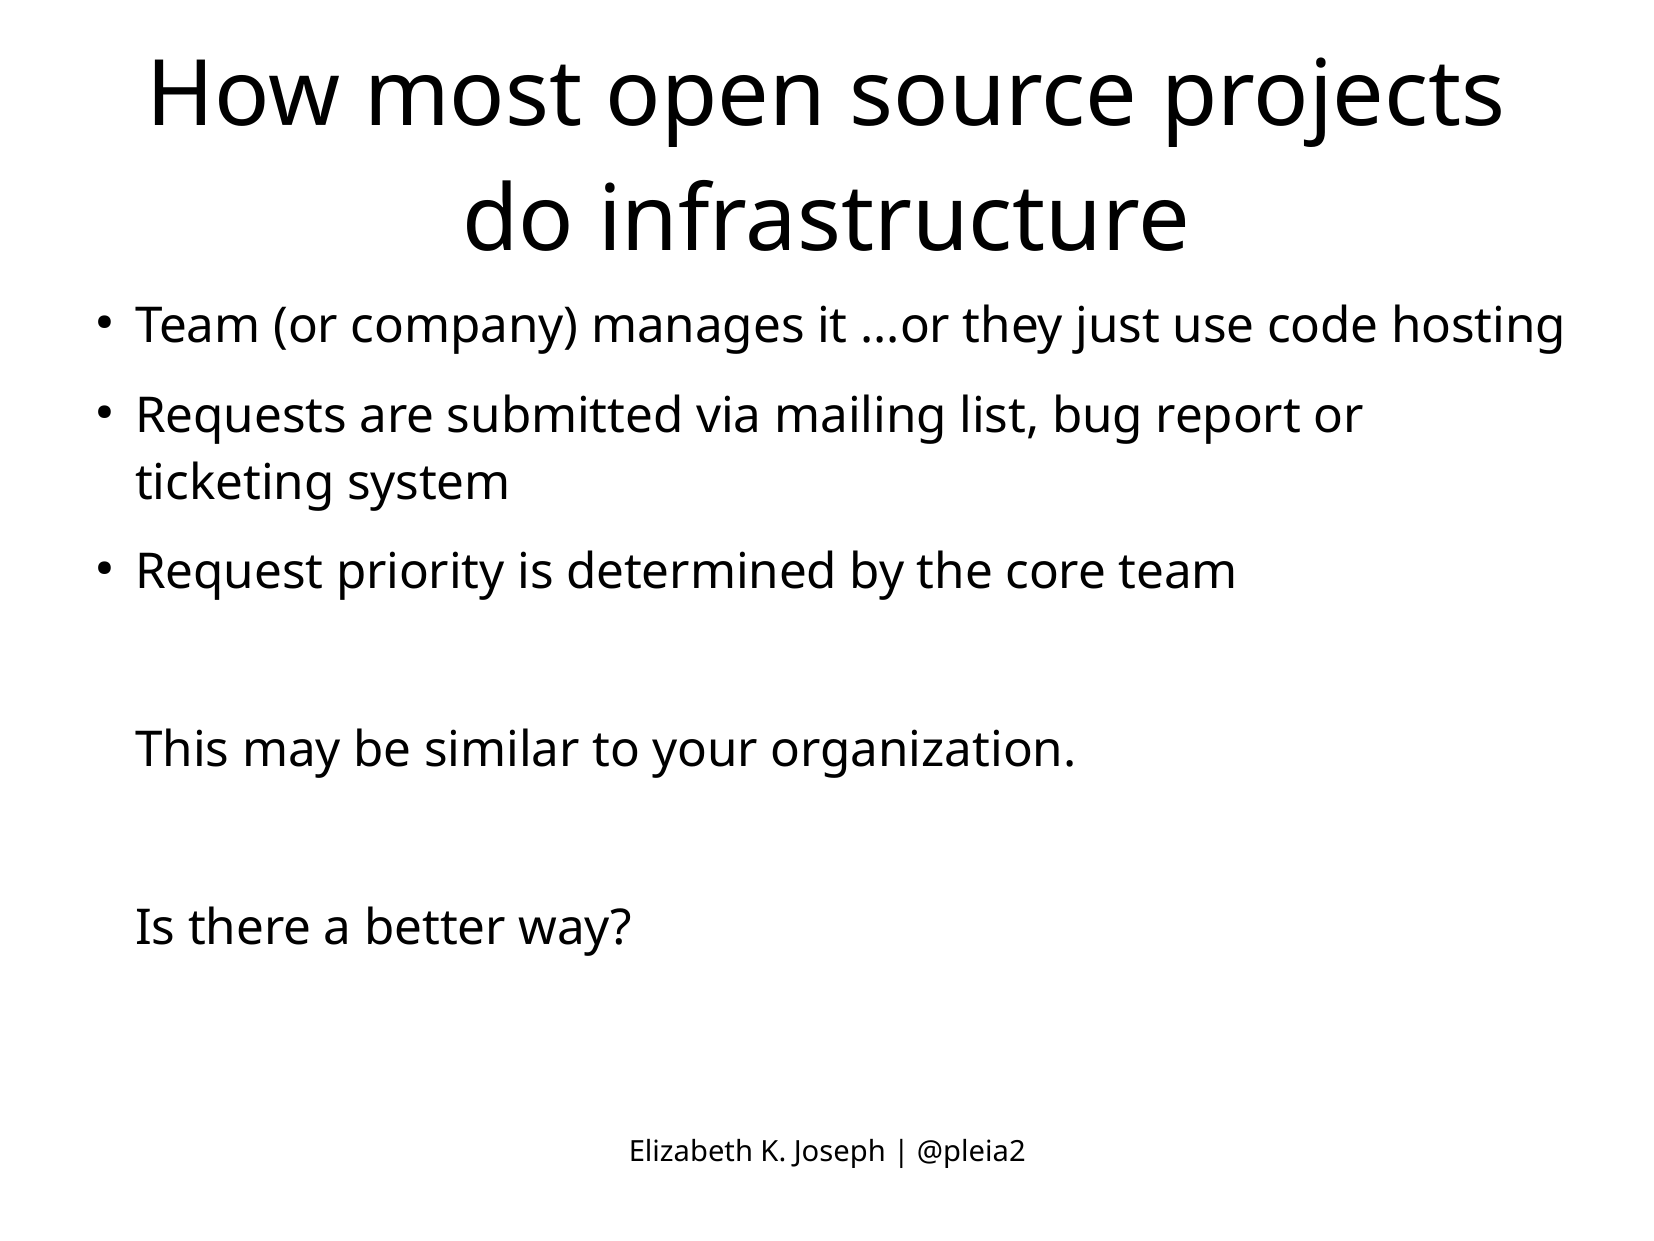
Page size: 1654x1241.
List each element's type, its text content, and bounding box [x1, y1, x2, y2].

title How most open source projects do infrastructure [82, 49, 1571, 257]
list Team (or company) manages it ...or they just use code hosting Requests are submitted via mailing list, bug report or ticketing system Request priority is determined by the core team This may be similar to your organization. Is there a better way? [82, 290, 1571, 1010]
